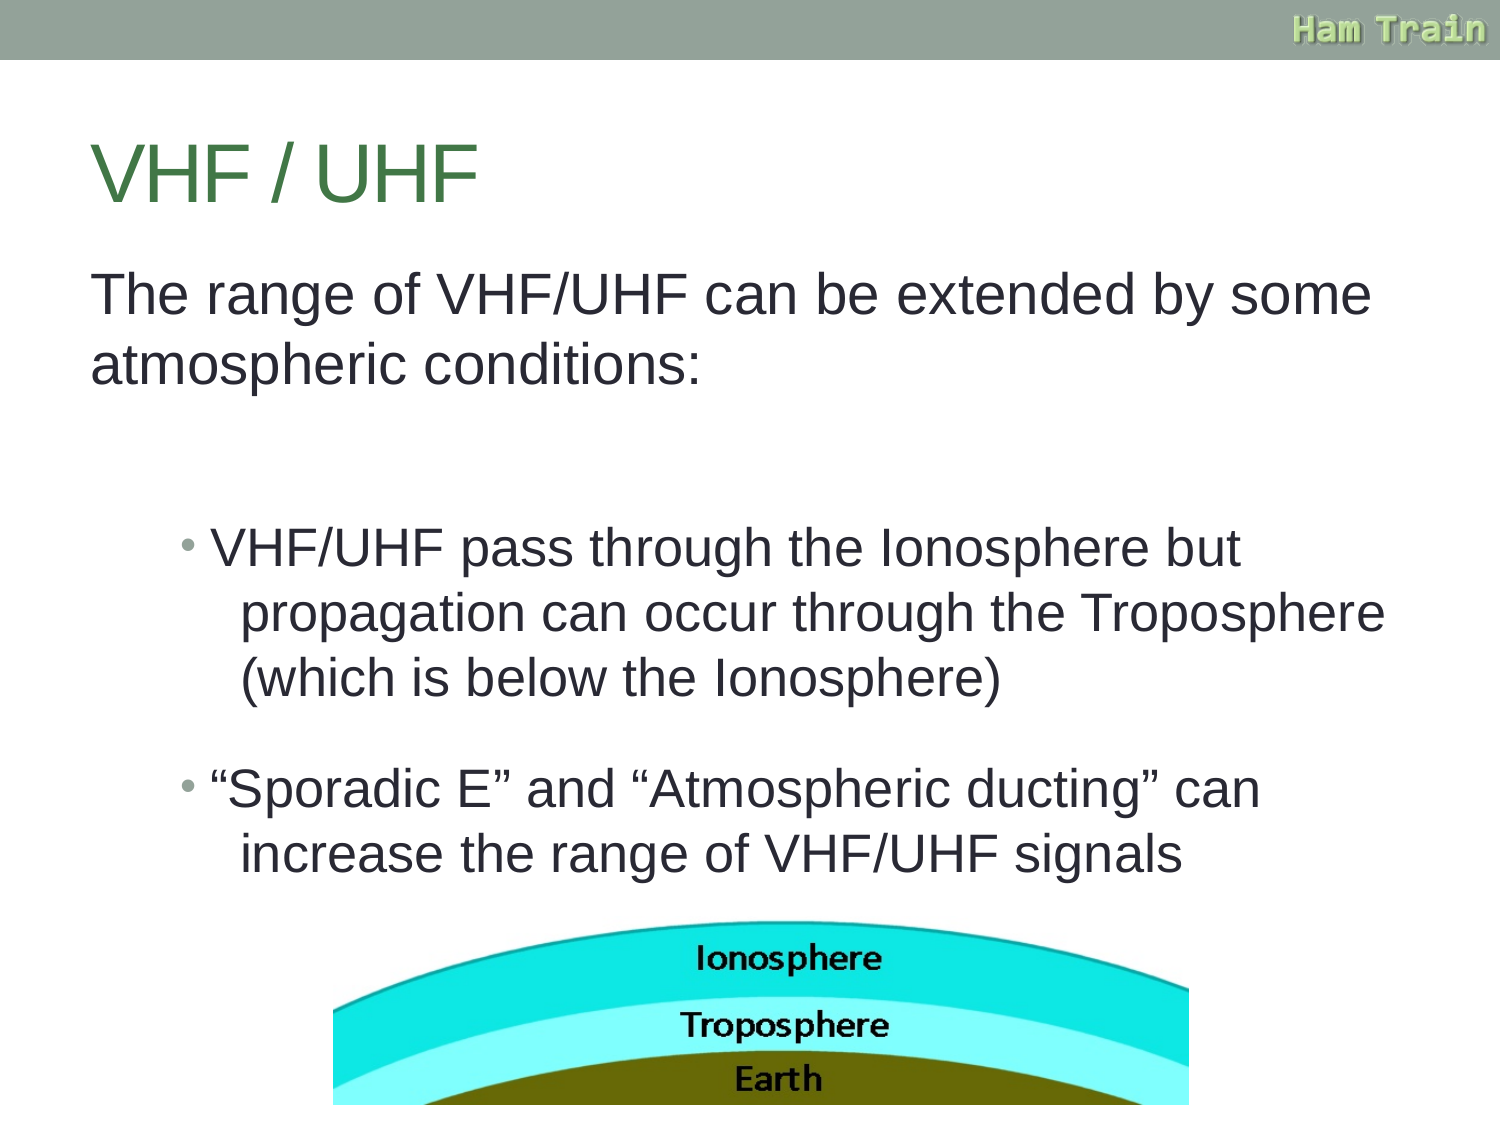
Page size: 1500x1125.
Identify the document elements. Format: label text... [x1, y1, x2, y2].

title VHF / UHF [75, 87, 1426, 249]
list The range of VHF/UHF can be extended by some atmospheric conditions: VHF/UHF pass through the Ionosphere but propagation can occur through the Troposphere (which is below the Ionosphere) “Sporadic E” and “Atmospheric ducting” can increase the range of VHF/UHF signals [75, 249, 1447, 1034]
picture [333, 916, 1189, 1105]
